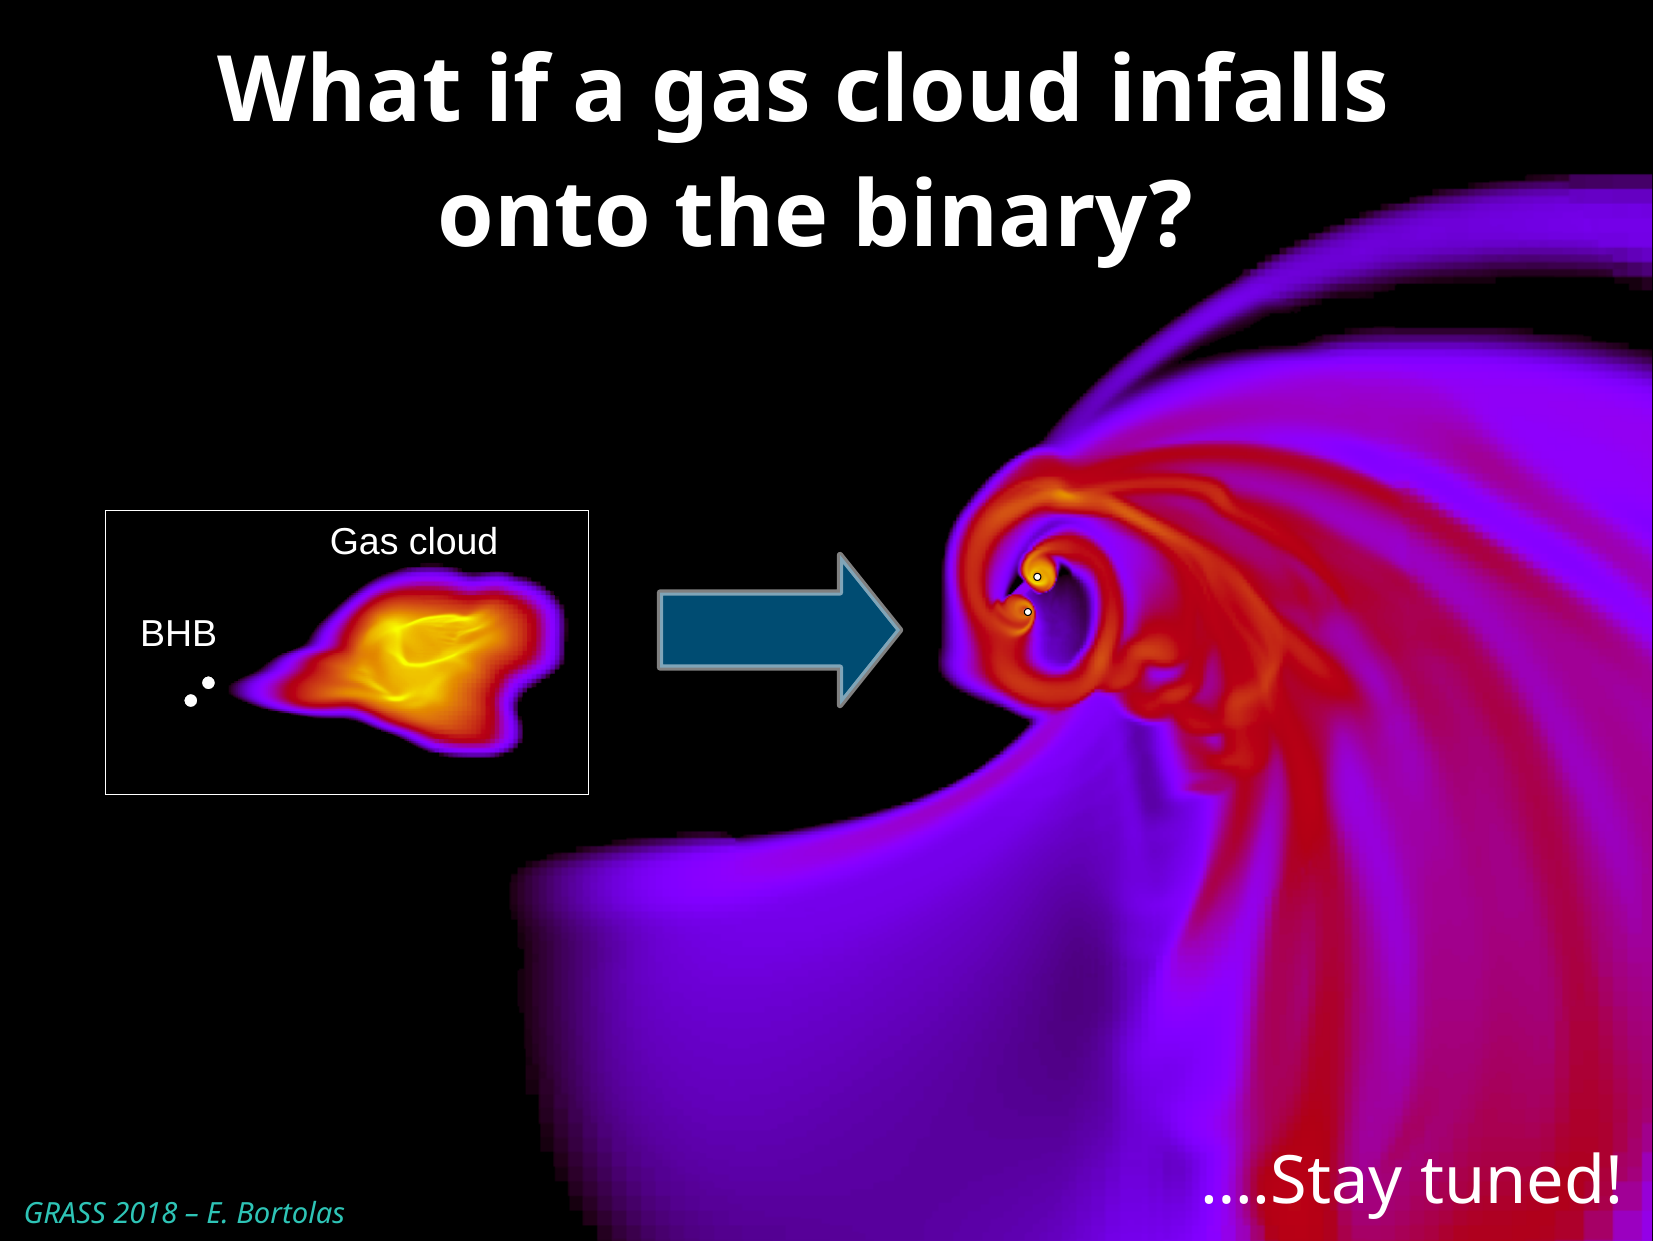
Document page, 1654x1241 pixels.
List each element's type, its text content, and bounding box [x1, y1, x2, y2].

text_box [200, 675, 216, 691]
text_box [660, 555, 901, 706]
text_box Gas cloud [315, 513, 571, 571]
text_box [1024, 608, 1032, 616]
text_box [183, 693, 199, 709]
text_box ….Stay tuned! [1185, 1125, 1653, 1215]
text_box [1033, 573, 1041, 581]
text_box BHB [125, 605, 381, 663]
picture [104, 150, 1653, 1241]
text_box GRASS 2018 – E. Bortolas [0, 1185, 361, 1241]
text_box What if a gas cloud infalls onto the binary? [90, 16, 1542, 237]
